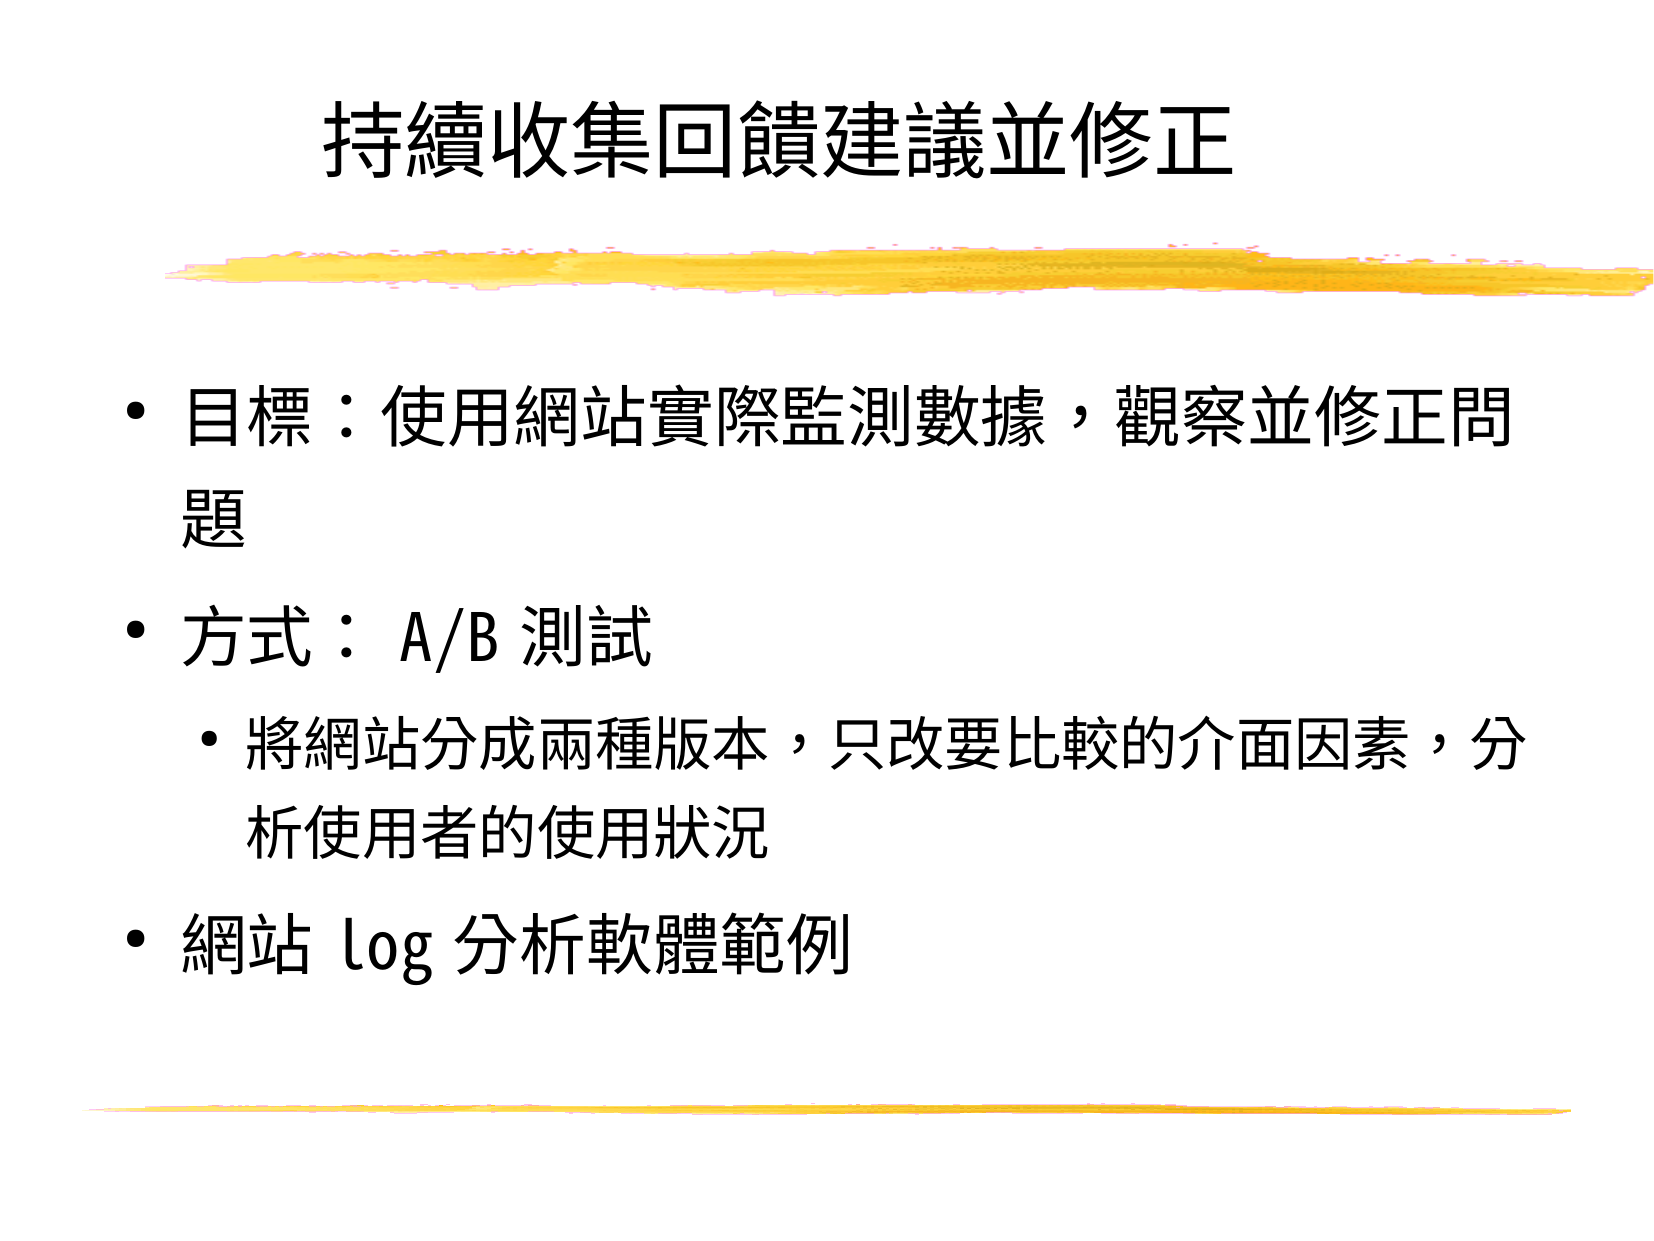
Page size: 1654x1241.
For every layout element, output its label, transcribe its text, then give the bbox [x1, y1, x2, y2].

title 持續收集回饋建議並修正 [76, 28, 1482, 235]
picture [82, 1102, 1571, 1117]
picture [165, 237, 1654, 308]
list 目標：使用網站實際監測數據，觀察並修正問題 方式：A/B測試 將網站分成兩種版本，只改要比較的介面因素，分析使用者的使用狀況 網站log分析軟體範例 [124, 358, 1530, 1103]
